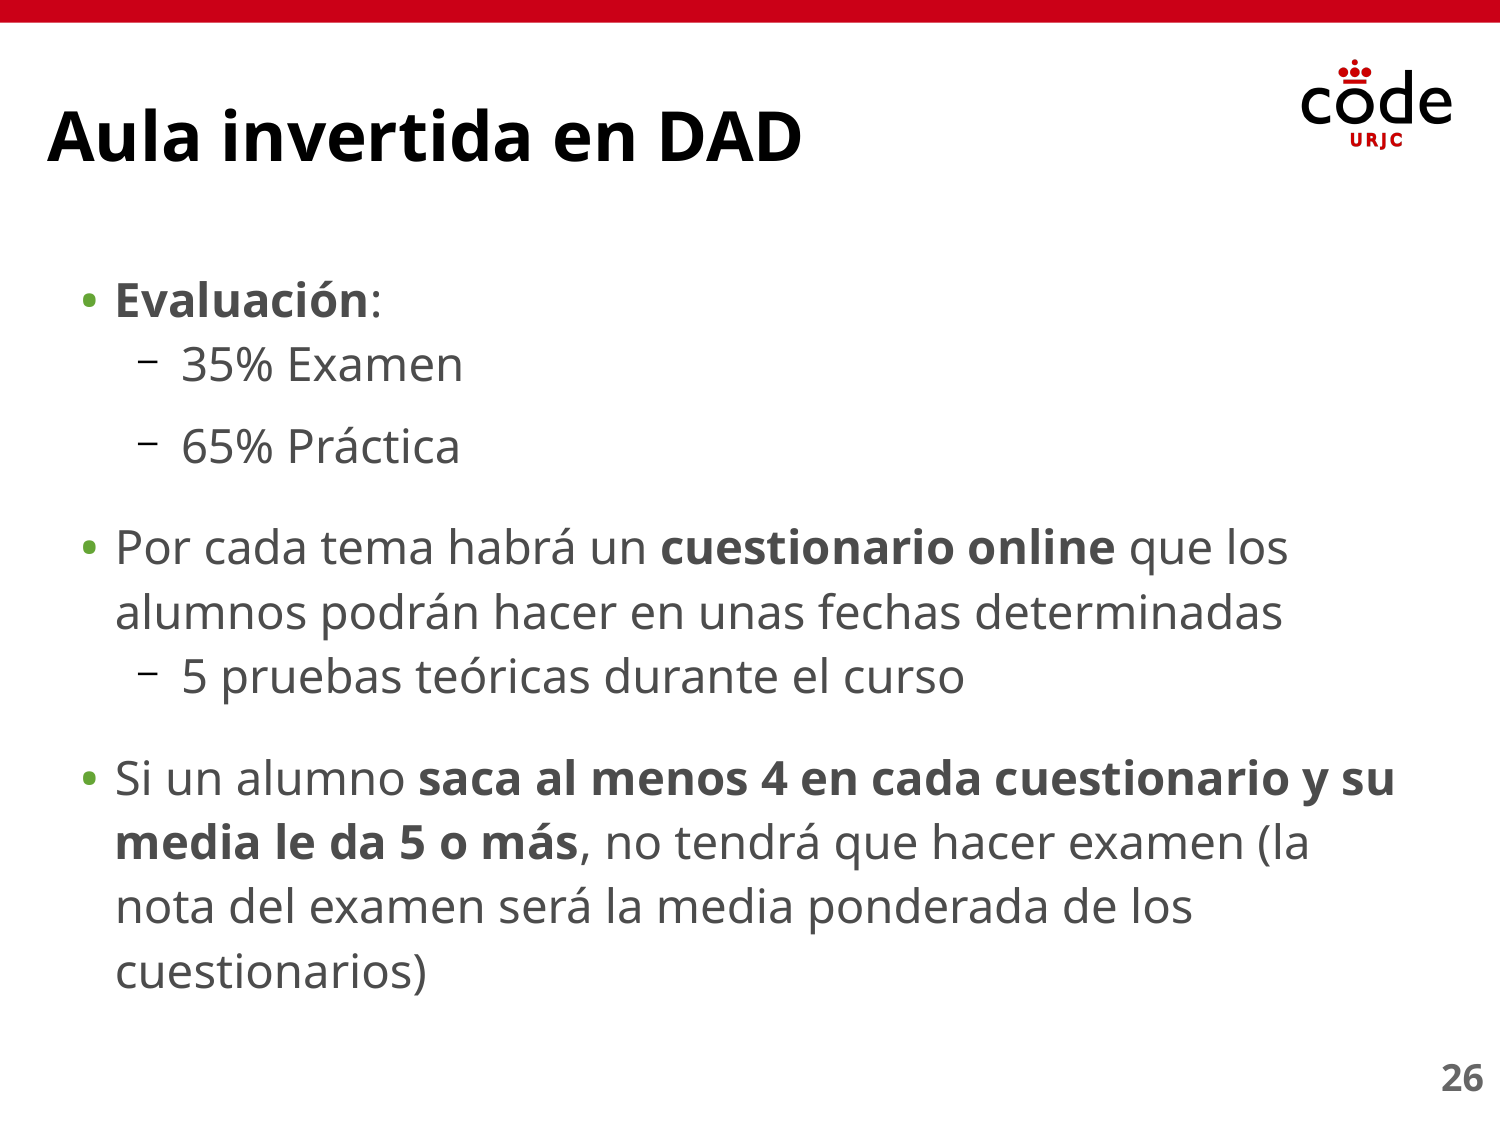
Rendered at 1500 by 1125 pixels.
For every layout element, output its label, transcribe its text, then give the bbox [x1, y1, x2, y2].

picture [1284, 50, 1468, 161]
title Aula invertida en DAD [32, 79, 1383, 189]
list Evaluación: 35% Examen 65% Práctica Por cada tema habrá un cuestionario online que los alumnos podrán hacer en unas fechas determinadas 5 pruebas teóricas durante el curso Si un alumno saca al menos 4 en cada cuestionario y su media le da 5 o más, no tendrá que hacer examen (la nota del examen será la media ponderada de los cuestionarios) [51, 259, 1436, 1013]
